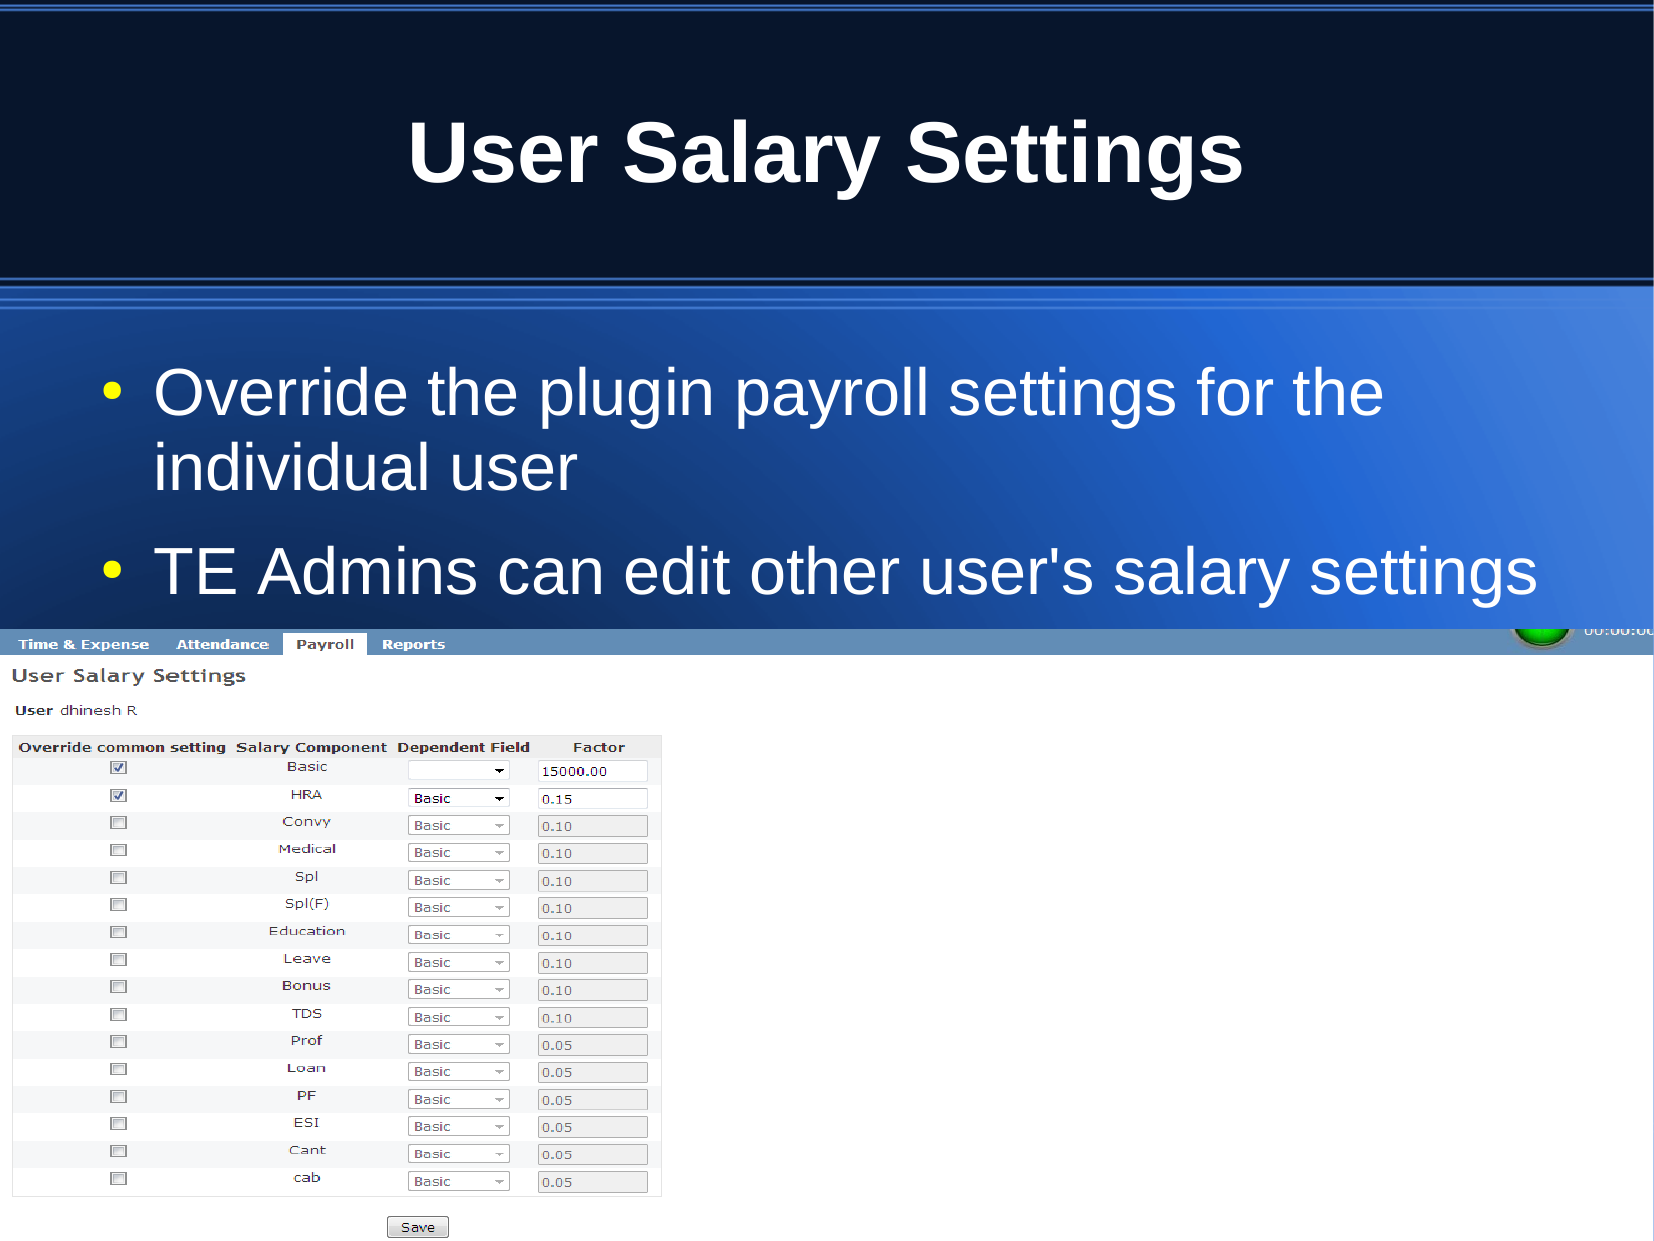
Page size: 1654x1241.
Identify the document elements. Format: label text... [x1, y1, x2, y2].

picture [0, 0, 1654, 1241]
list Override the plugin payroll settings for the individual user TE Admins can edit other user's salary settings [82, 355, 1571, 629]
title User Salary Settings [82, 56, 1571, 250]
